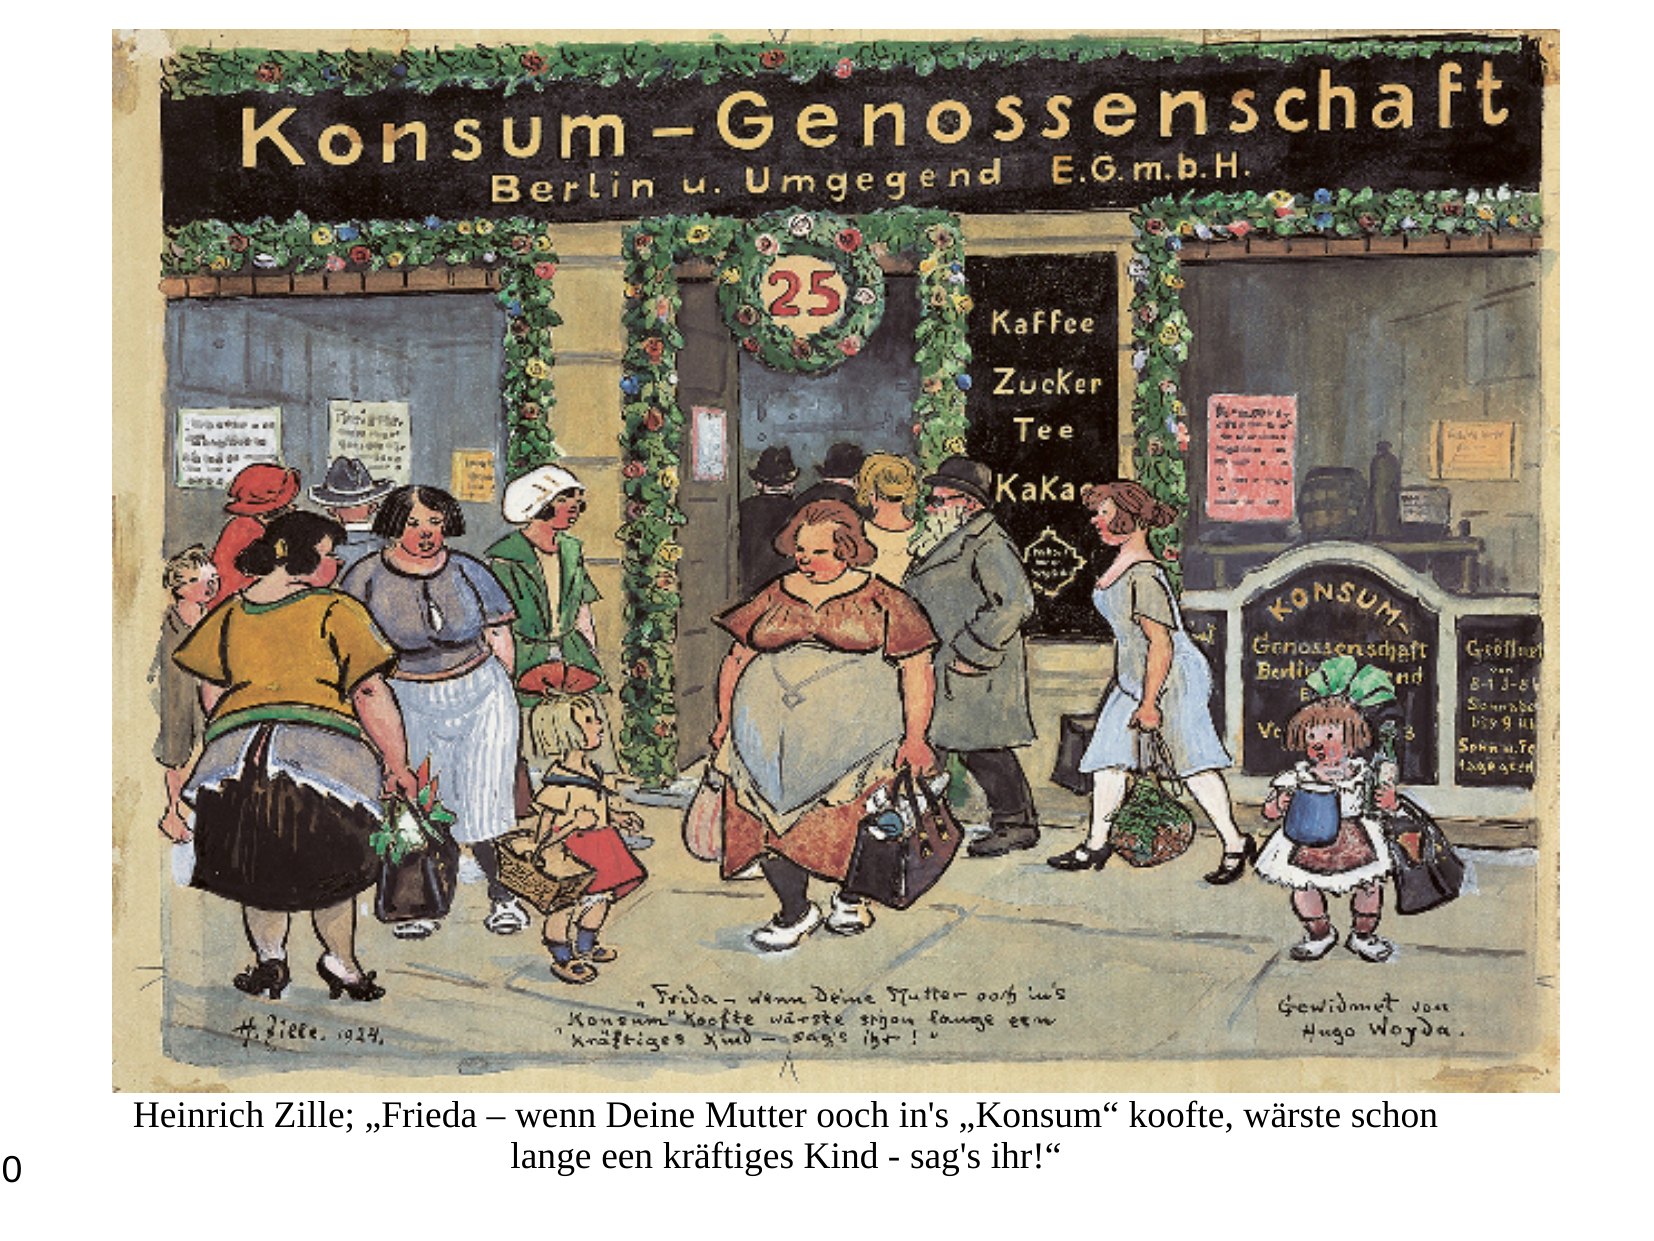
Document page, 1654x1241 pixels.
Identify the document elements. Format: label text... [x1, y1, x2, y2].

text_box Heinrich Zille; „Frieda – wenn Deine Mutter ooch in's „Konsum“ koofte, wärste schon lange een kräftiges Kind - sag's ihr!“ [118, 1093, 1536, 1185]
text_box <Foliennummer> [0, 1140, 279, 1211]
picture [112, 29, 1560, 1093]
